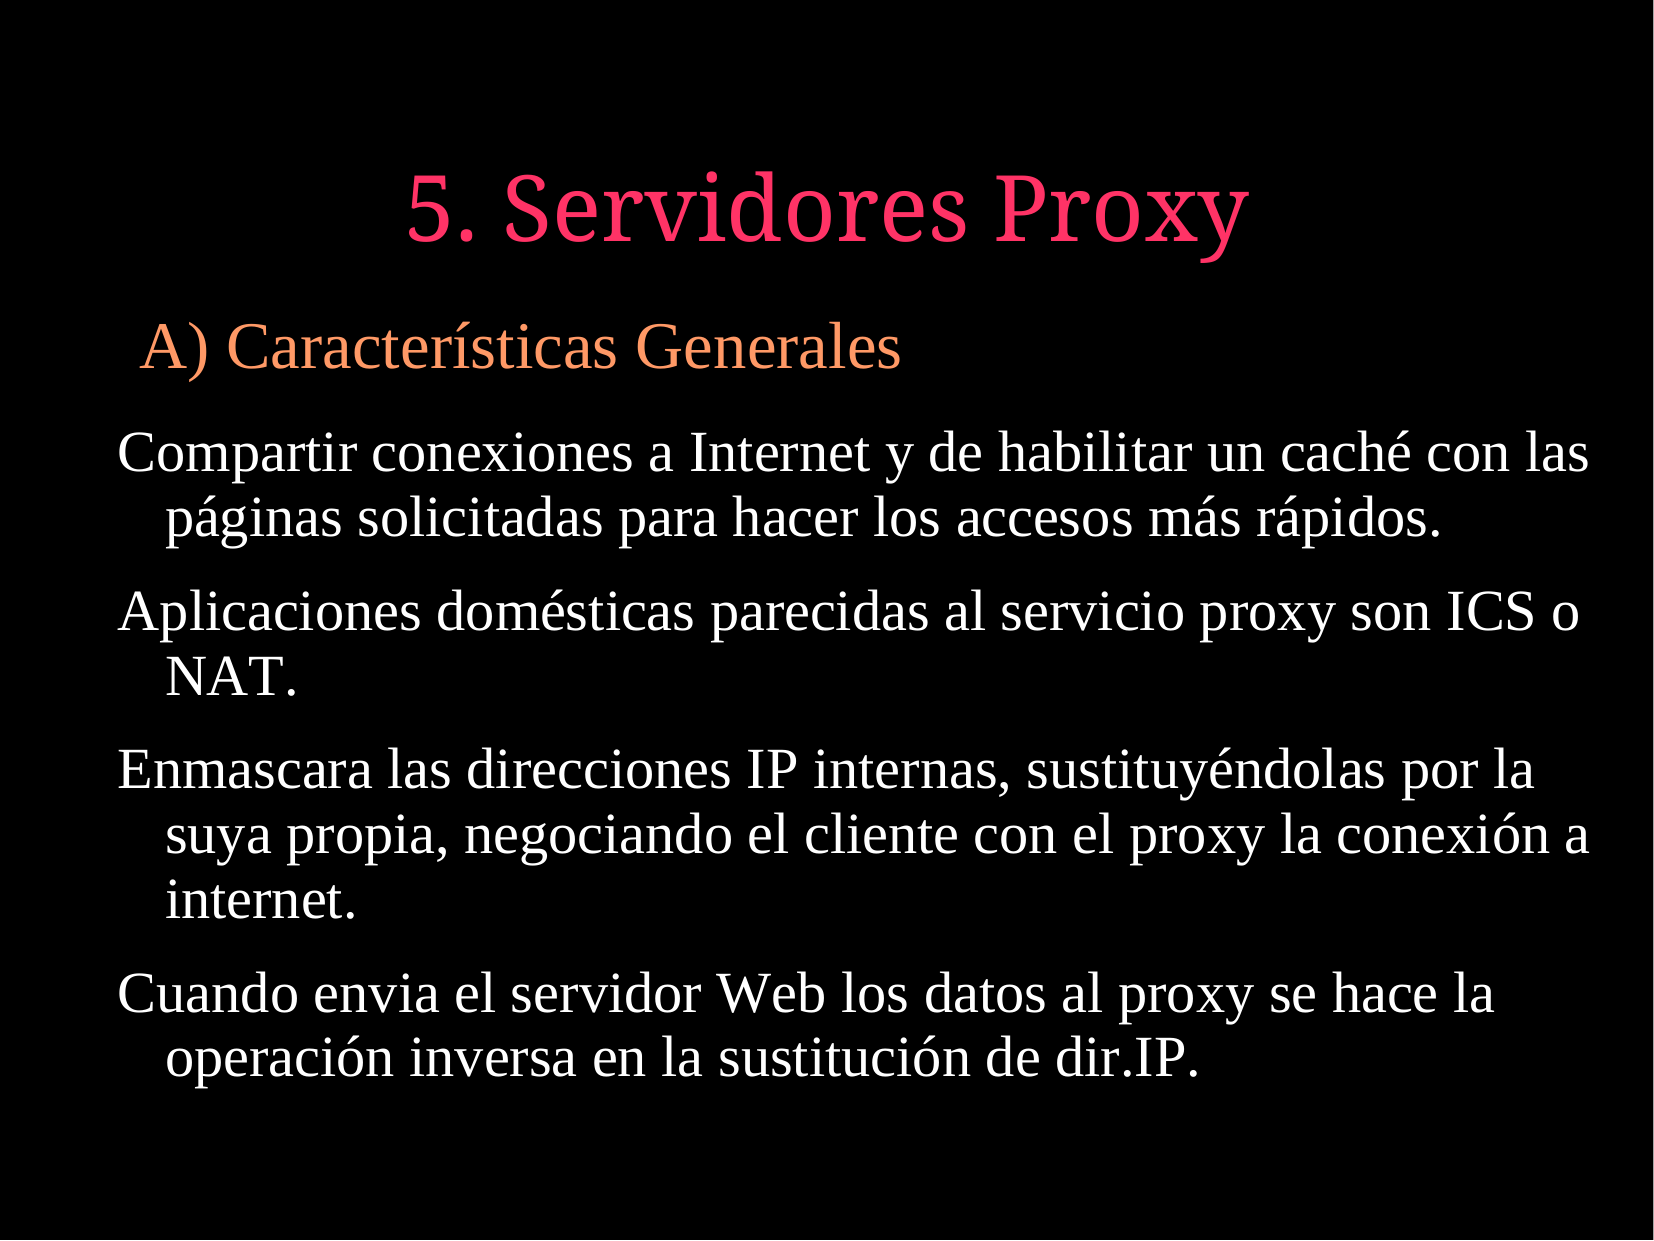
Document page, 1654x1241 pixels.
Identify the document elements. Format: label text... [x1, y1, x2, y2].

text_box Compartir conexiones a Internet y de habilitar un caché con las páginas solicitadas para hacer los accesos más rápidos. Aplicaciones domésticas parecidas al servicio proxy son ICS o NAT. Enmascara las direcciones IP internas, sustituyéndolas por la suya propia, negociando el cliente con el proxy la conexión a internet. Cuando envia el servidor Web los datos al proxy se hace la operación inversa en la sustitución de dir.IP. [23, 419, 1632, 1241]
title 5. Servidores Proxy [121, 102, 1534, 308]
list A) Características Generales [121, 308, 1534, 419]
